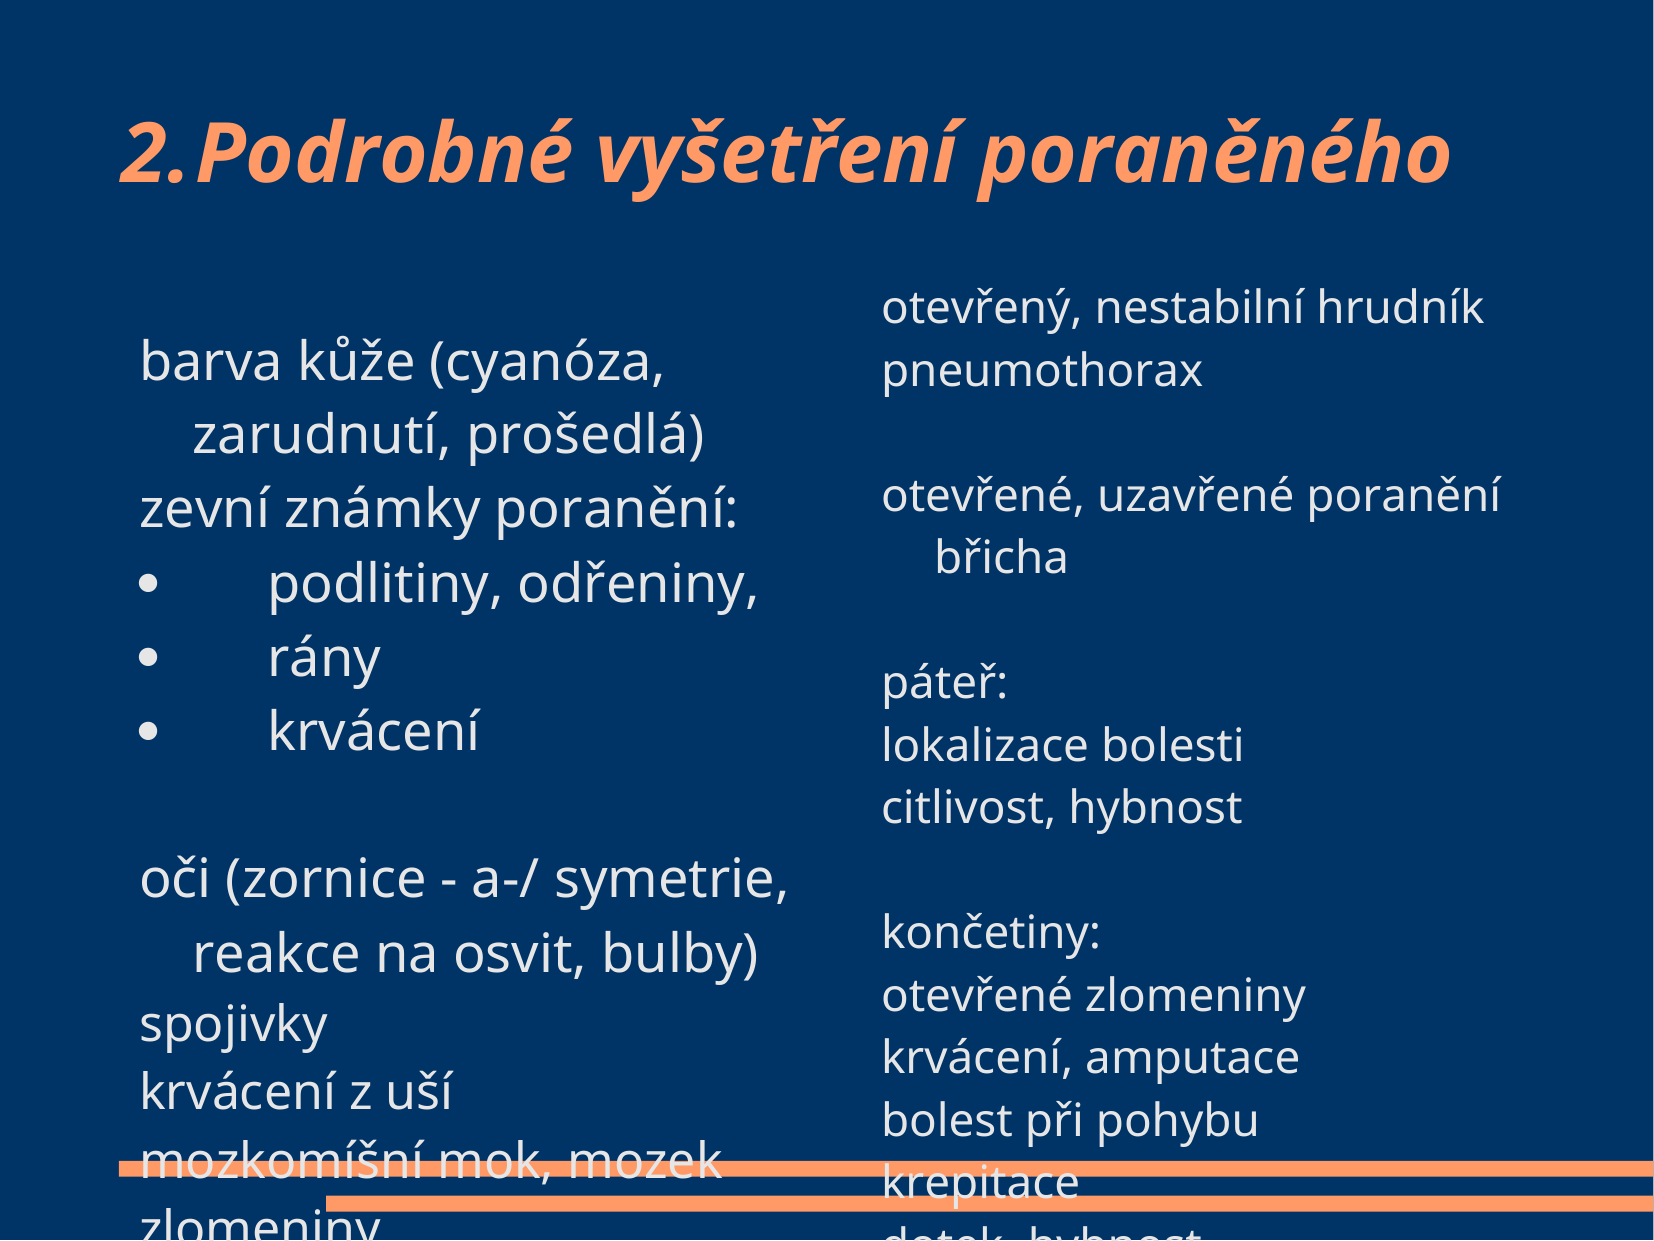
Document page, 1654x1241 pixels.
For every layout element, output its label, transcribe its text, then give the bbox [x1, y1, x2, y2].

list otevřený, nestabilní hrudník pneumothorax otevřené, uzavřené poranění břicha páteř: lokalizace bolesti citlivost, hybnost končetiny: otevřené zlomeniny krvácení, amputace bolest při pohybu krepitace dotek, hybnost [863, 274, 1566, 1159]
title 2. Podrobné vyšetření poraněného [121, 46, 1534, 254]
list barva kůže (cyanóza, zarudnutí, prošedlá) zevní známky poranění: · podlitiny, odřeniny, · rány · krvácení oči (zornice - a-/ symetrie, reakce na osvit, bulby) spojivky krvácení z uší mozkomíšní mok, mozek zlomeniny [121, 322, 824, 1162]
